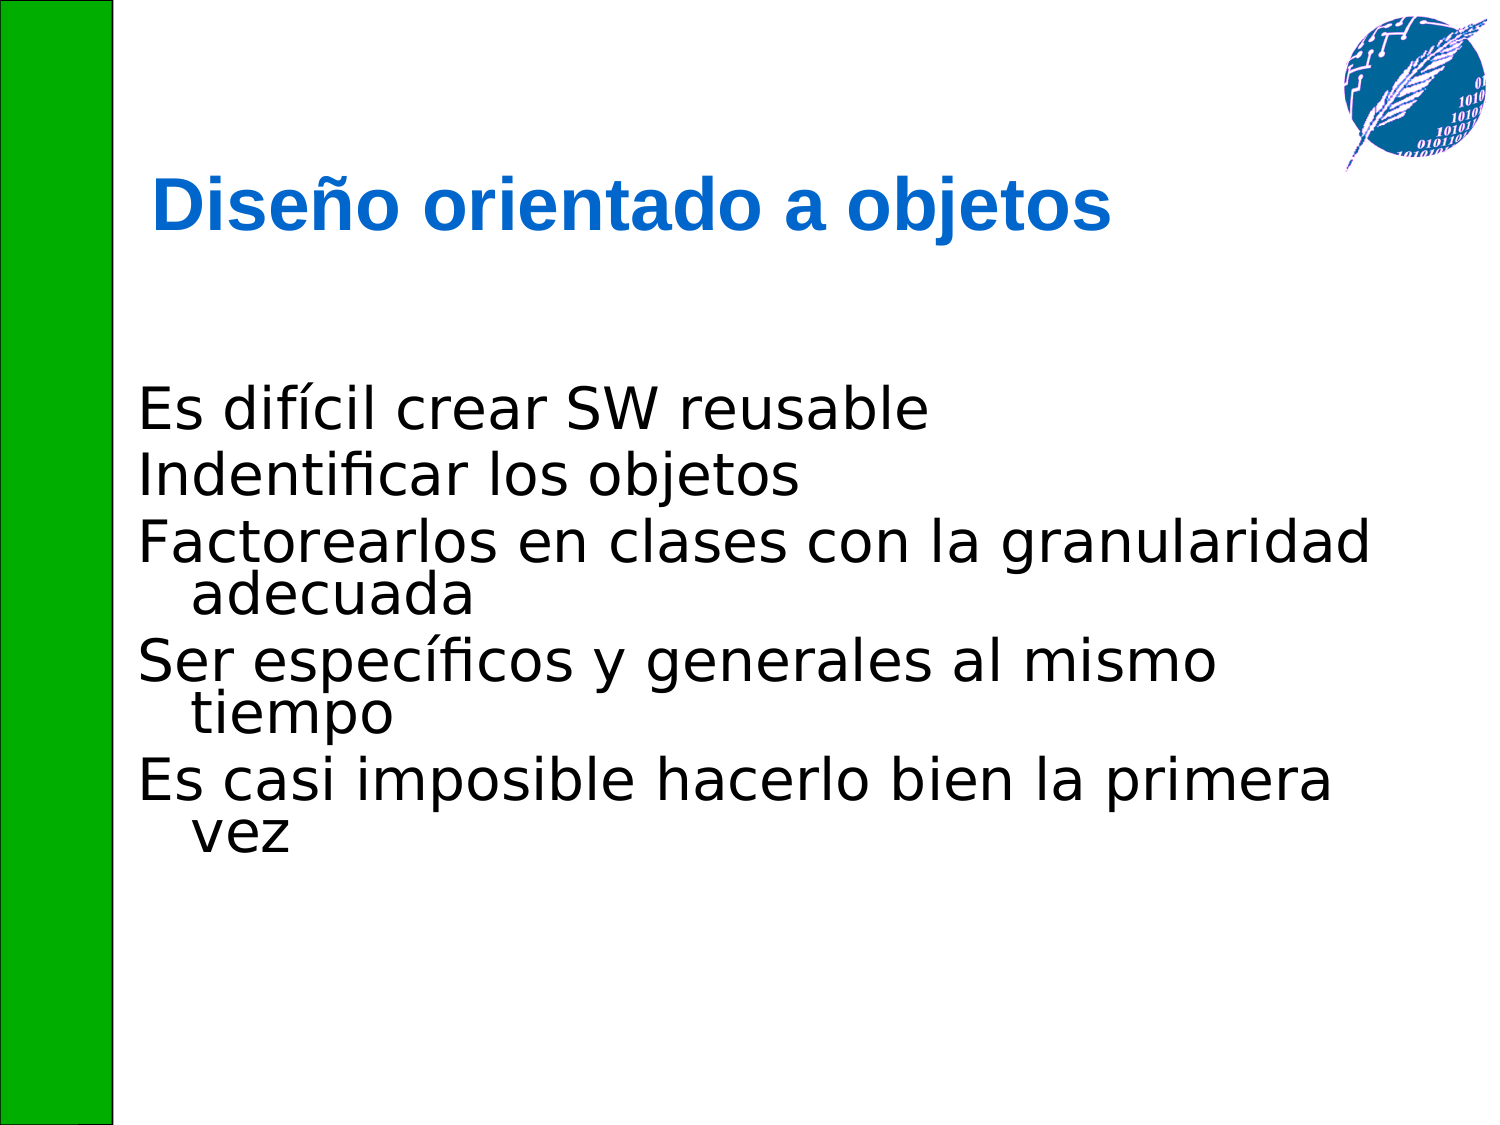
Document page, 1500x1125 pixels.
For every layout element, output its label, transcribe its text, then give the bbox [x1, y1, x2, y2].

picture [1341, 15, 1488, 172]
title Diseño orientado a objetos [136, 162, 1411, 263]
list Es difícil crear SW reusable Indentificar los objetos Factorearlos en clases con la granularidad adecuada Ser específicos y generales al mismo tiempo Es casi imposible hacerlo bien la primera vez [137, 387, 1398, 1013]
